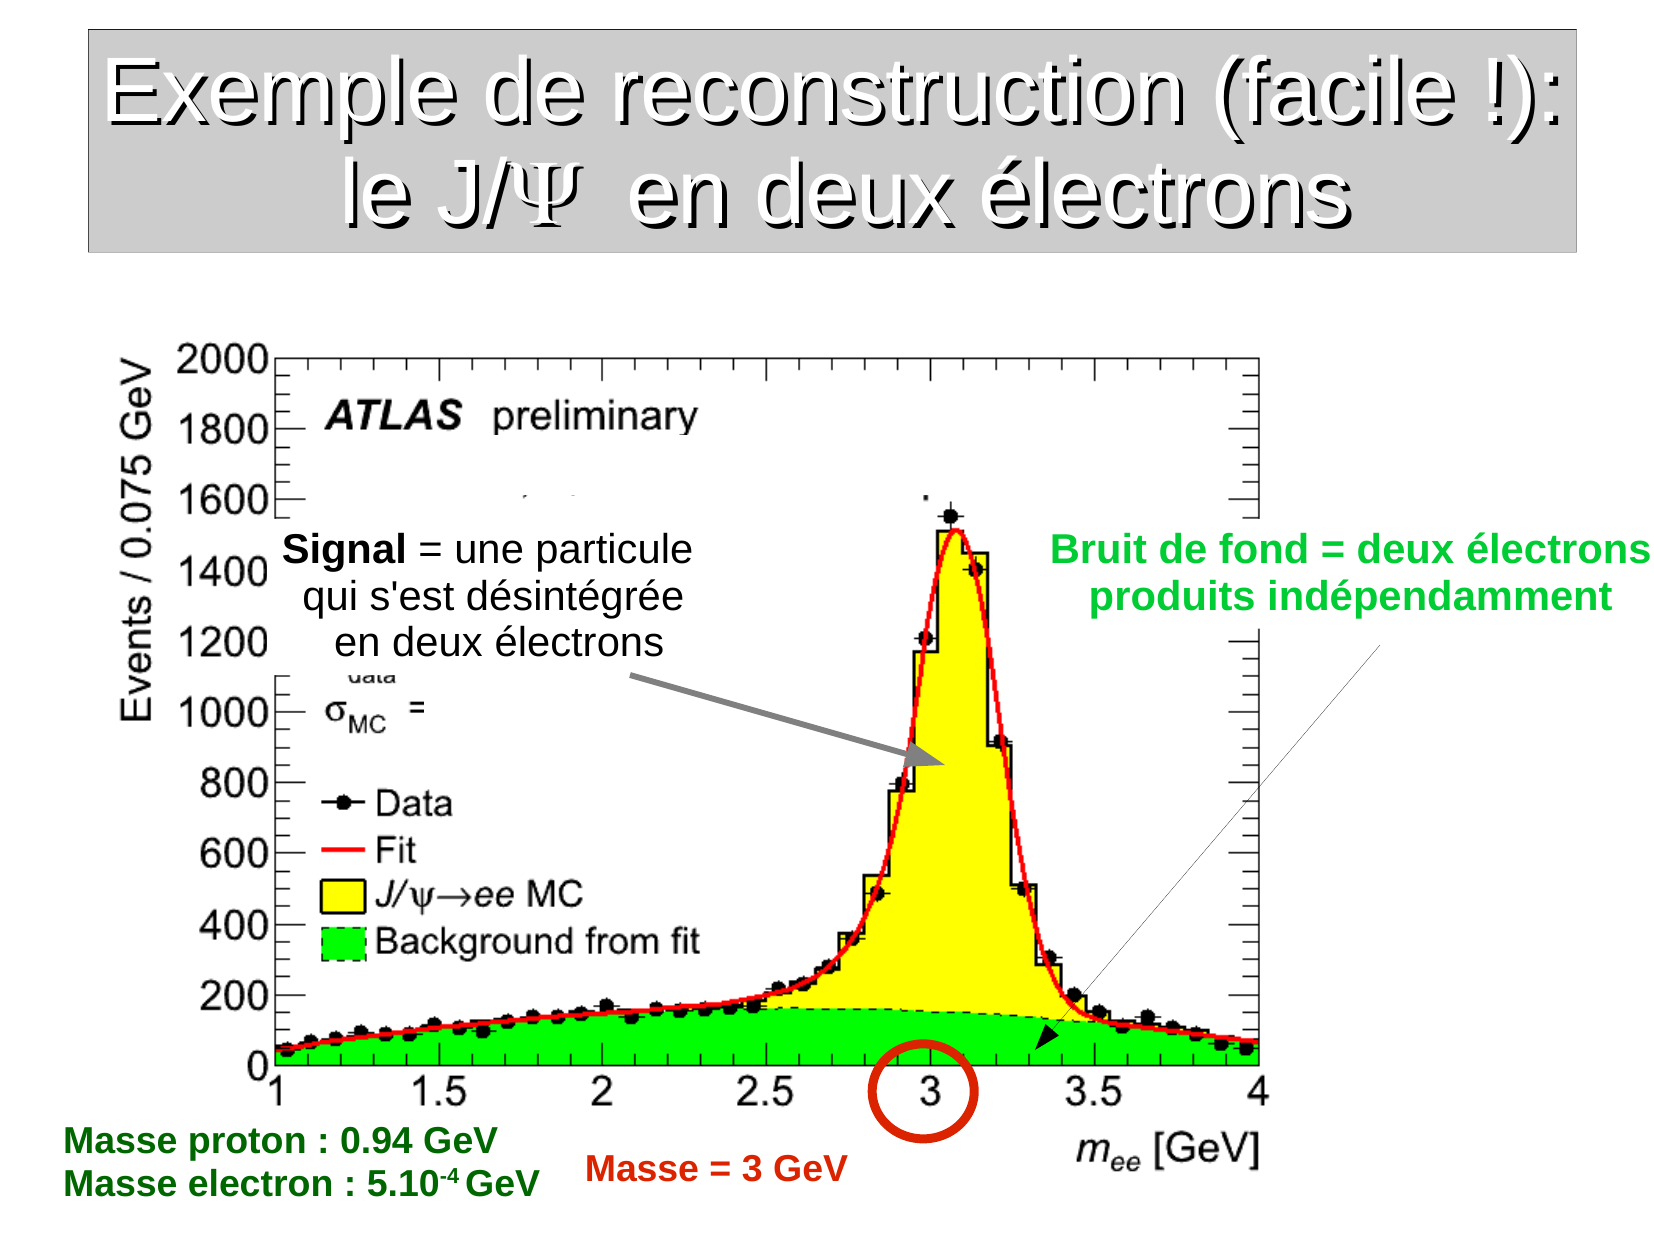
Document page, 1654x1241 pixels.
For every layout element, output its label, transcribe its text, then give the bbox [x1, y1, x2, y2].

text_box [424, 676, 815, 766]
text_box Masse proton : 0.94 GeV Masse electron : 5.10-4 GeV [48, 1112, 556, 1216]
title Exemple de reconstruction (facile !): le J/Y en deux électrons [88, 29, 1577, 253]
picture [76, 314, 1321, 1209]
text_box Masse = 3 GeV [570, 1140, 864, 1216]
text_box [300, 435, 991, 724]
text_box Signal = une particule qui s'est désintégrée en deux électrons [267, 518, 721, 676]
text_box Bruit de fond = deux électrons produits indépendamment [1035, 518, 1654, 629]
